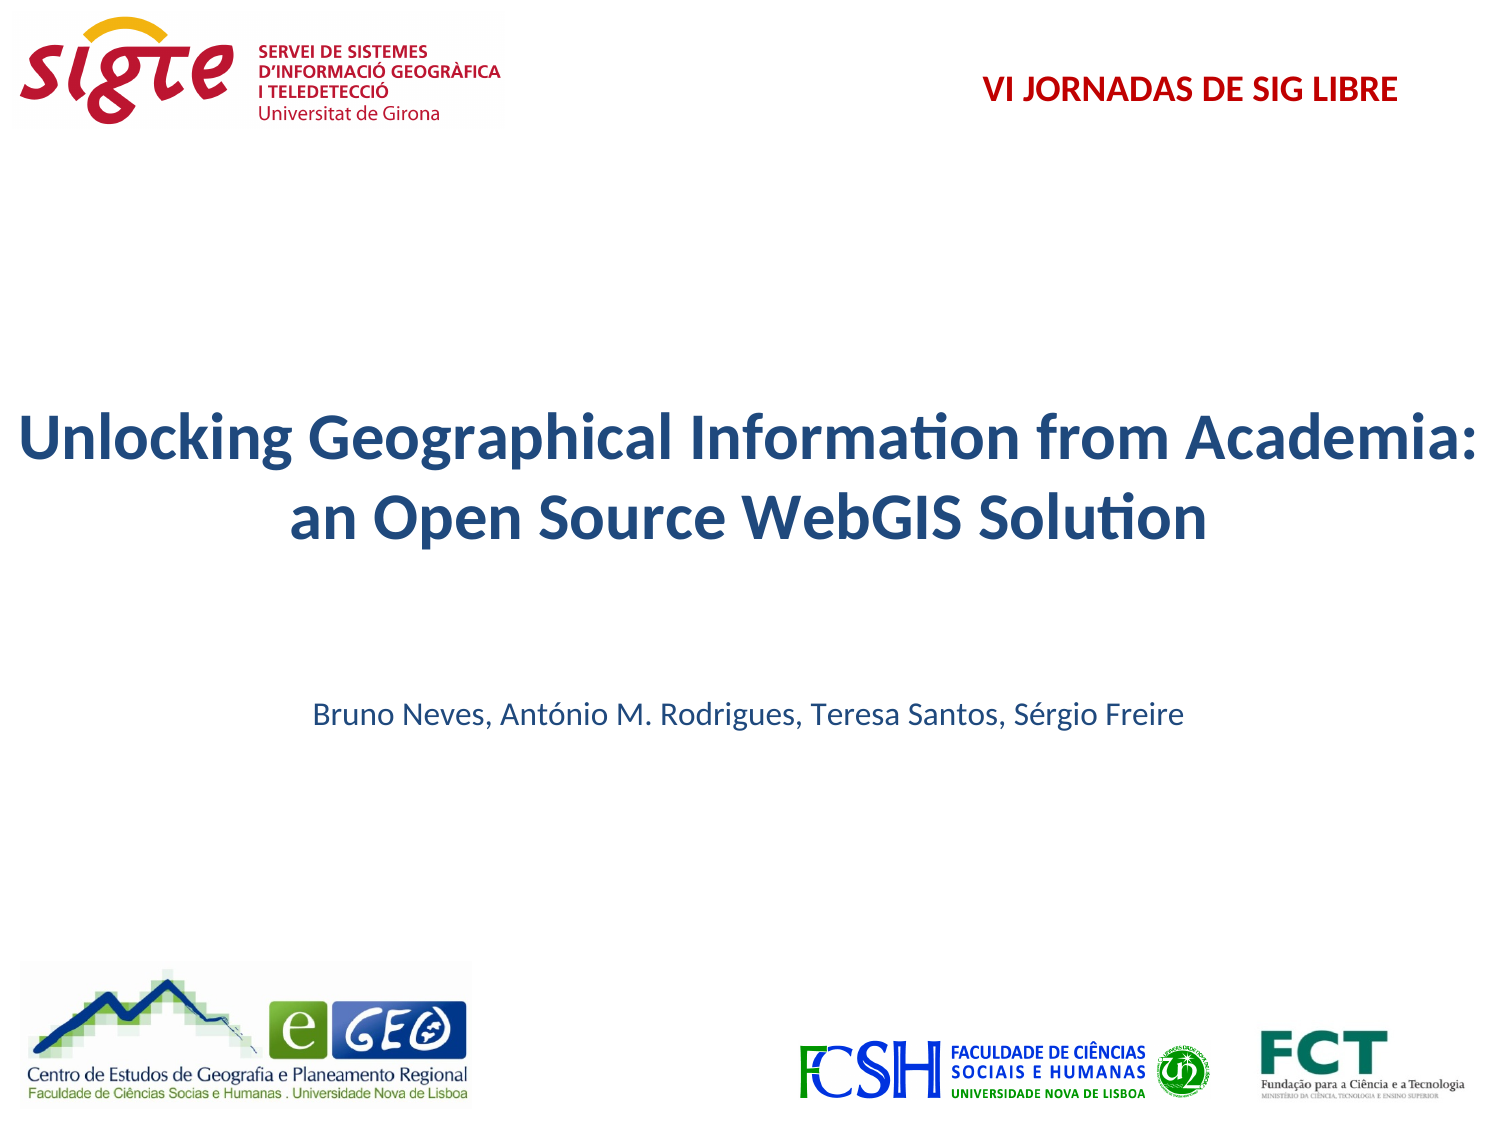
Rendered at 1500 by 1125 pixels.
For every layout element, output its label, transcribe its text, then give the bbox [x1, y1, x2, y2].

text_box VI JORNADAS DE SIG LIBRE [967, 56, 1414, 117]
picture [1246, 1020, 1473, 1109]
picture [20, 961, 472, 1109]
picture [798, 1040, 1211, 1100]
picture [12, 11, 505, 129]
text_box Bruno Neves, António M. Rodrigues, Teresa Santos, Sérgio Freire [0, 684, 1499, 740]
text_box Unlocking Geographical Information from Academia: an Open Source WebGIS Solution [0, 385, 1499, 561]
